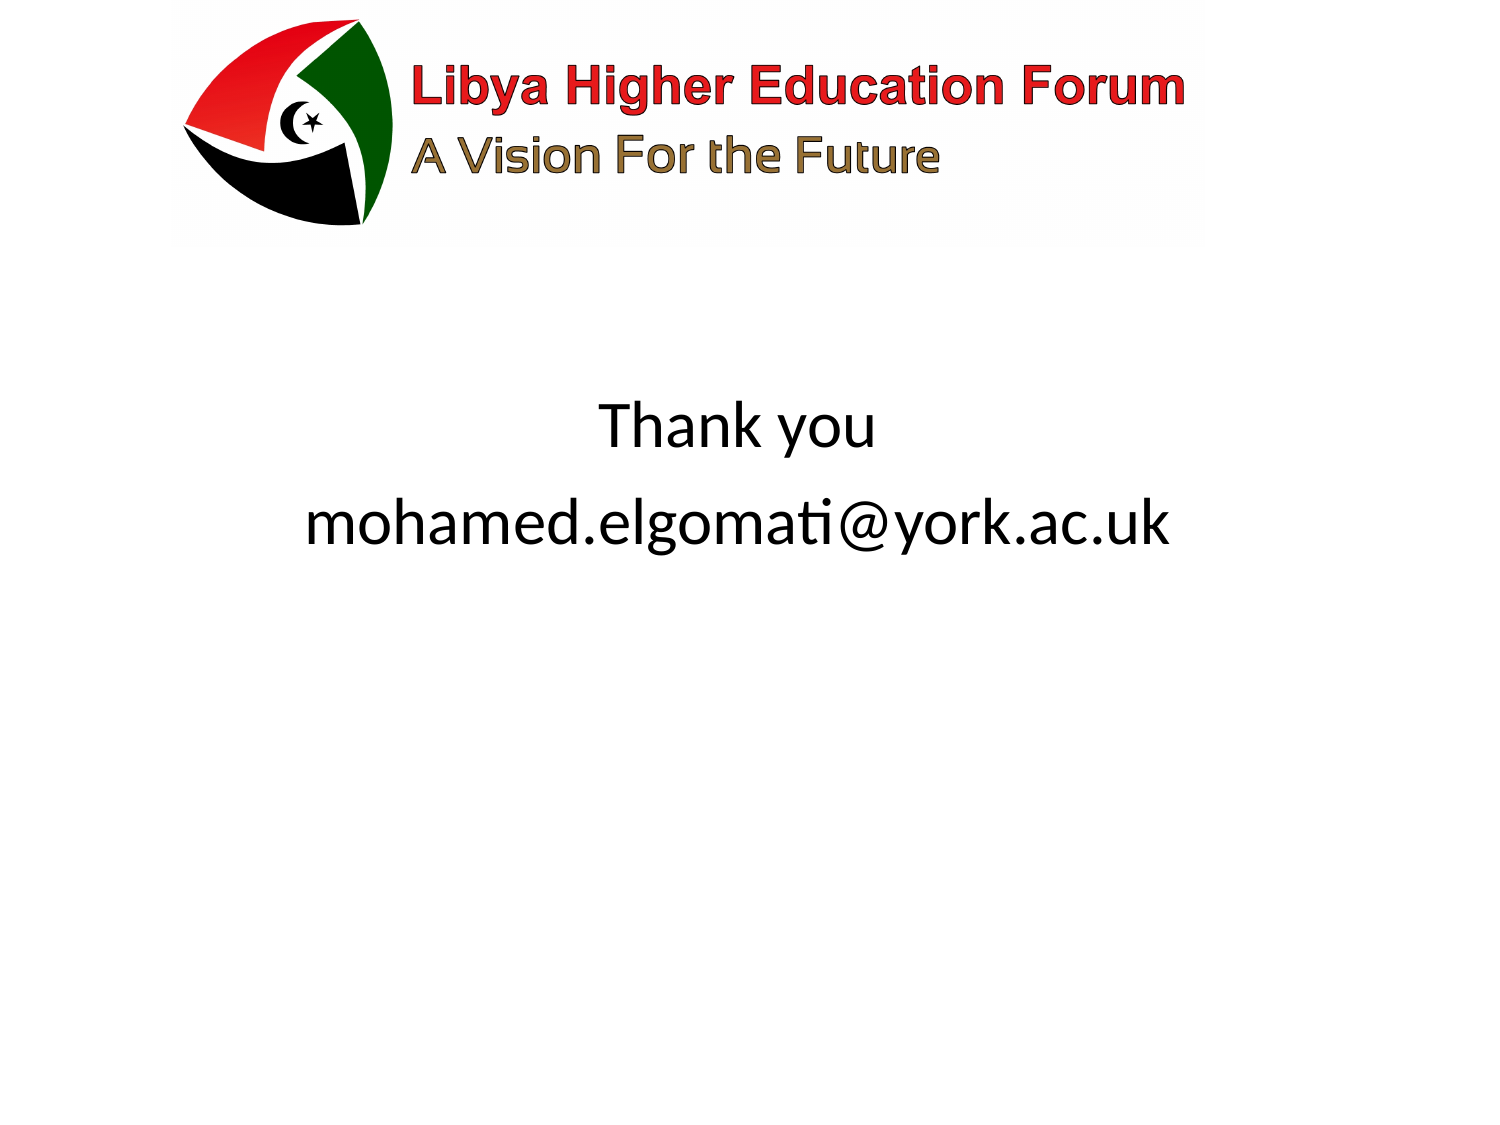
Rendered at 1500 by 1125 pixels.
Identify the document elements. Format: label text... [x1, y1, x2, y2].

picture [171, 0, 1205, 247]
subtitle Thank you mohamed.elgomati@york.ac.uk [88, 373, 1388, 662]
